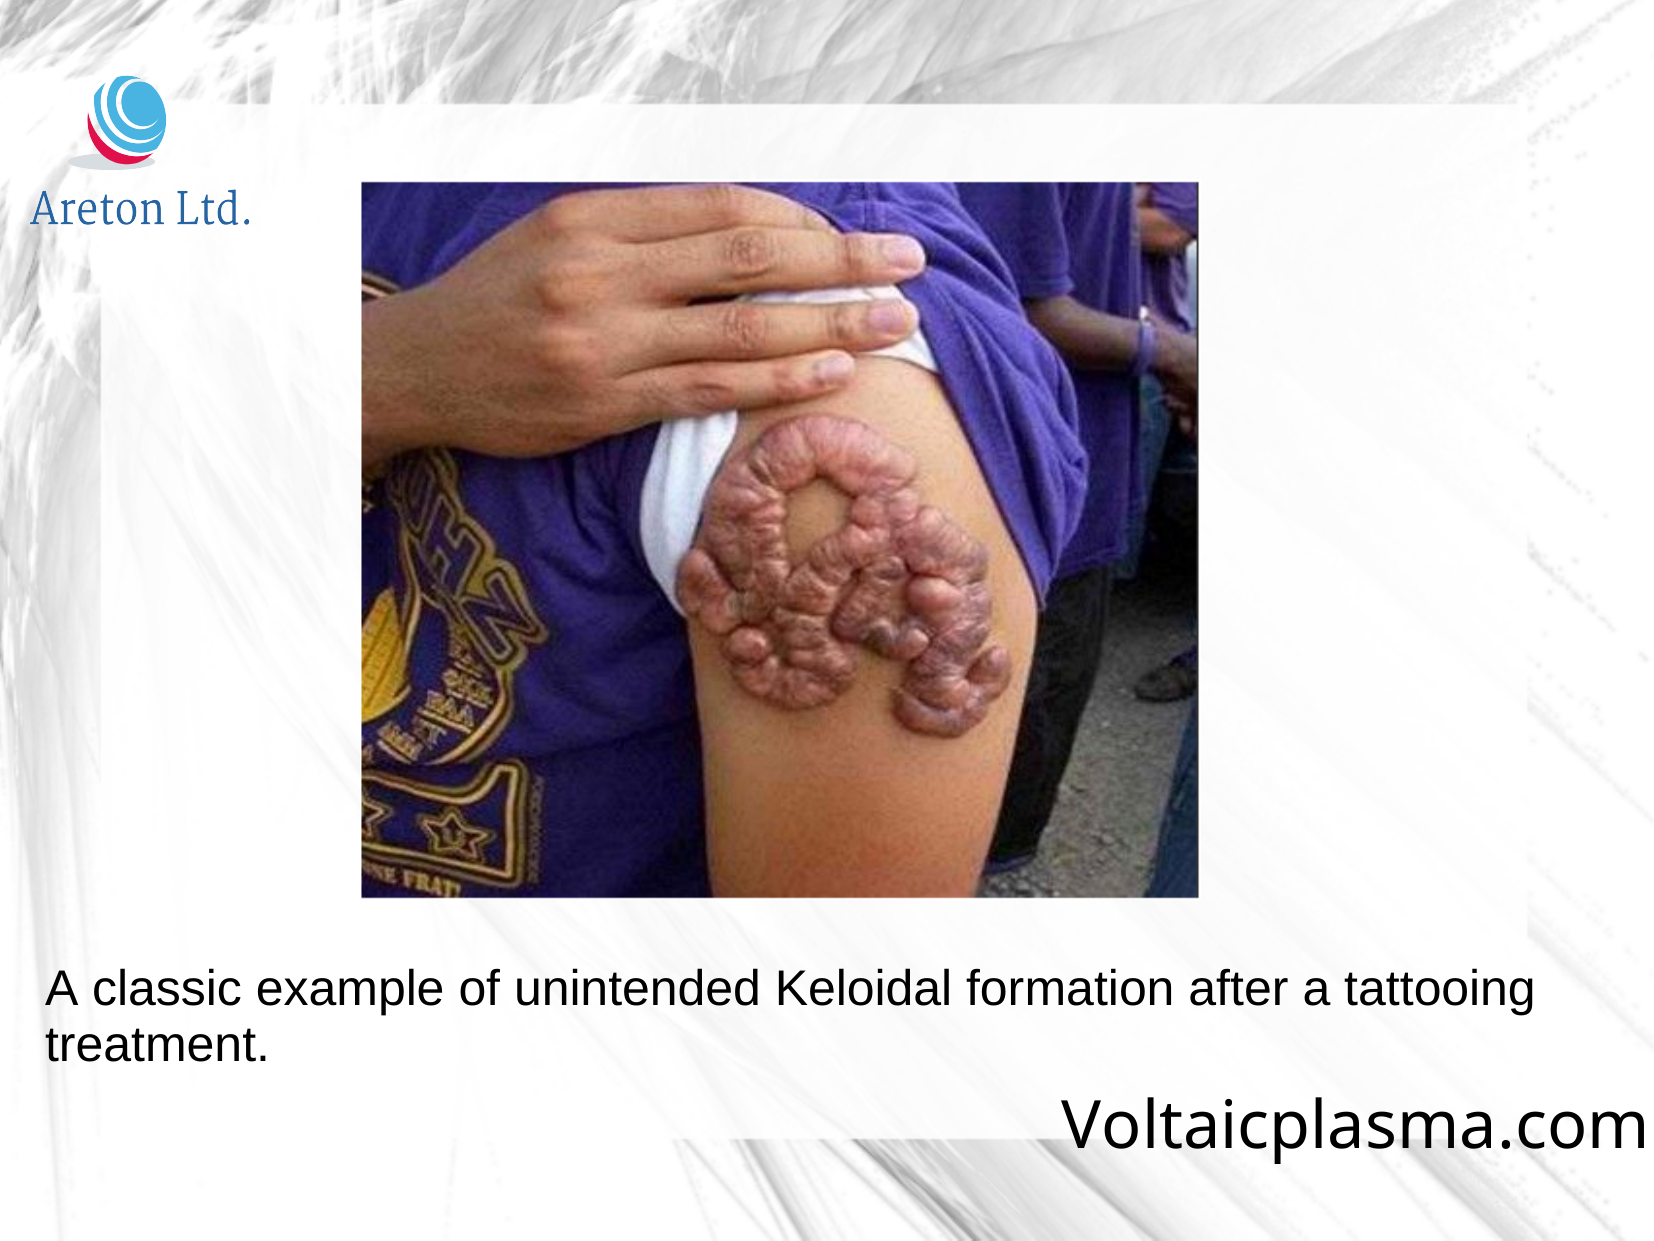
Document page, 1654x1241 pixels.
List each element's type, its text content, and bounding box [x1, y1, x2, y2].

text_box Voltaicplasma.com [630, 810, 1654, 1241]
picture [0, 0, 1654, 1241]
text_box A classic example of unintended Keloidal formation after a tattooing treatment. [45, 960, 630, 1072]
